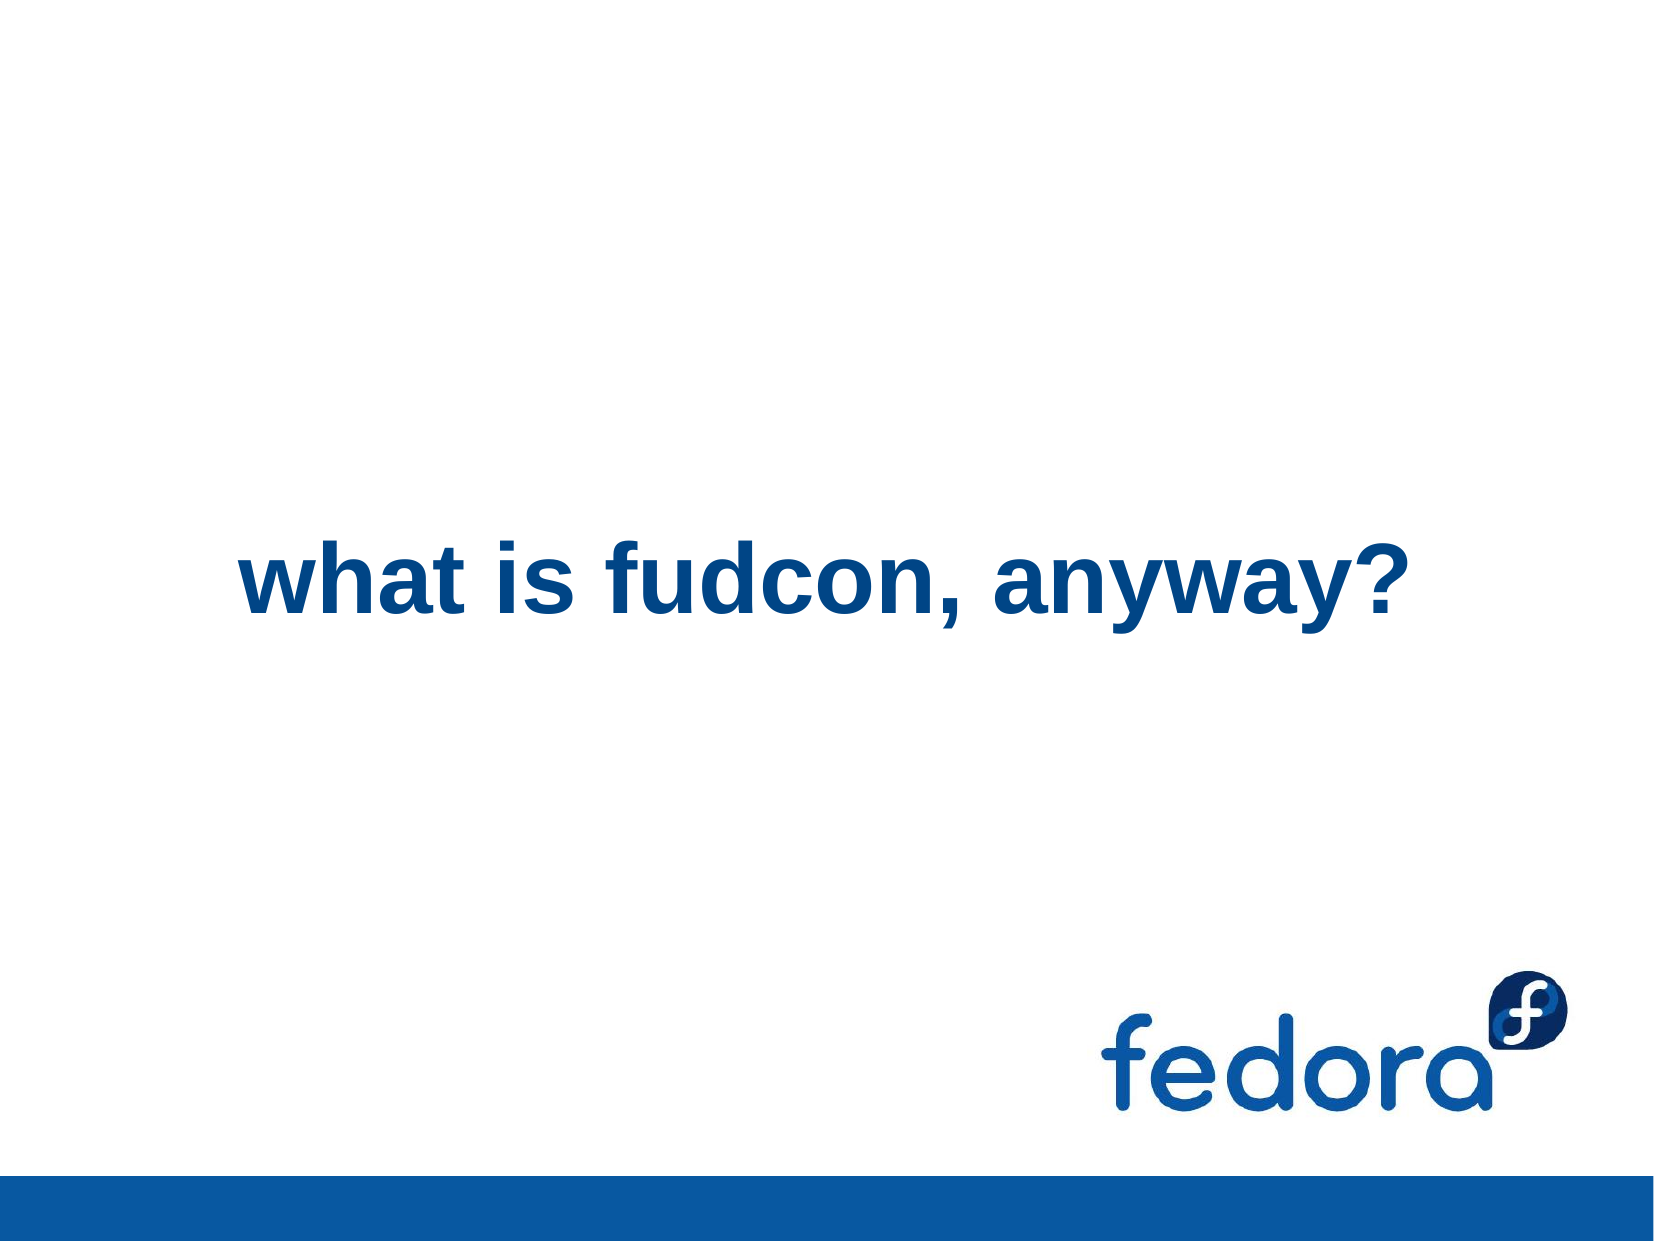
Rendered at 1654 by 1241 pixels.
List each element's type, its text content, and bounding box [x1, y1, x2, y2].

title what is fudcon, anyway? [82, 49, 1571, 1109]
picture [1087, 958, 1576, 1125]
picture [0, 1176, 1654, 1241]
